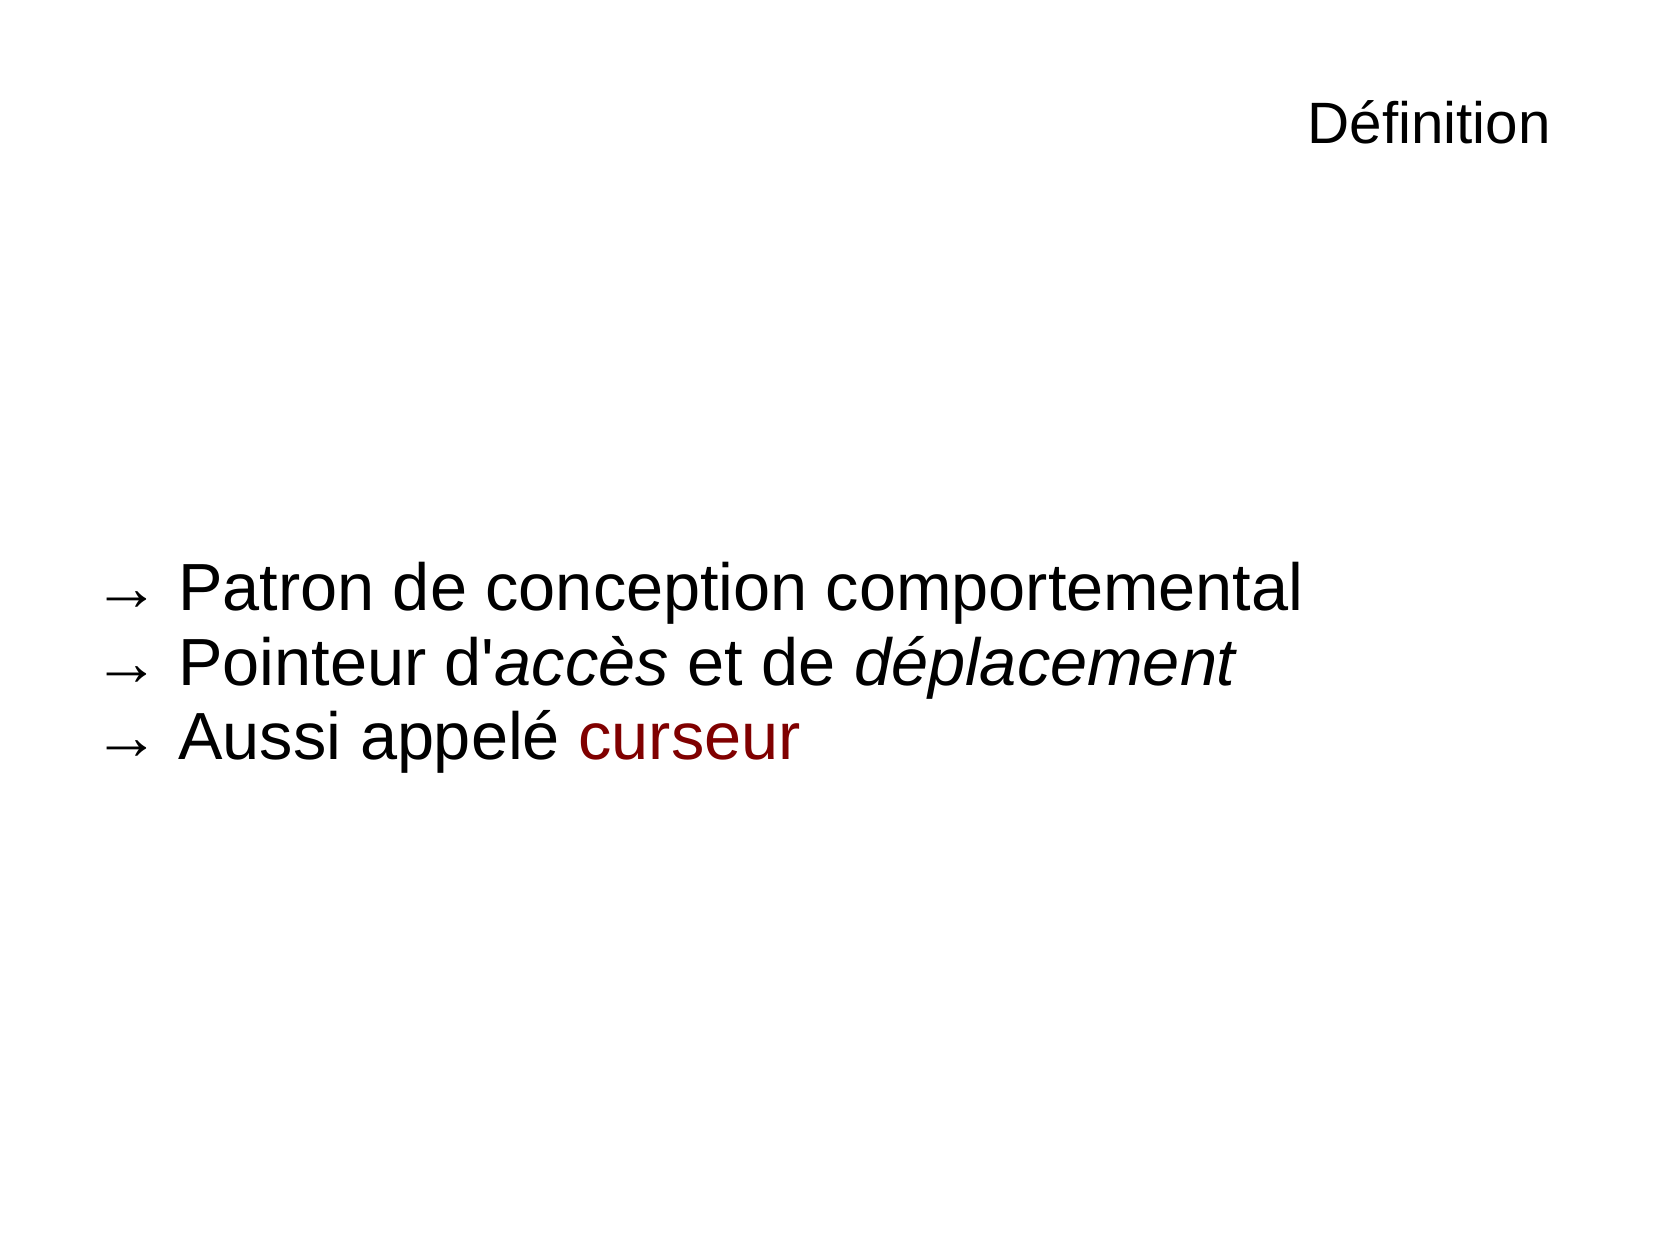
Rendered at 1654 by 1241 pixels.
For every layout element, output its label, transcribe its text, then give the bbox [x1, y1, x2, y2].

subtitle → Patron de conception comportemental → Pointeur d'accès et de déplacement → Aussi appelé curseur [82, 290, 1571, 1109]
title Définition [1222, 59, 1636, 187]
